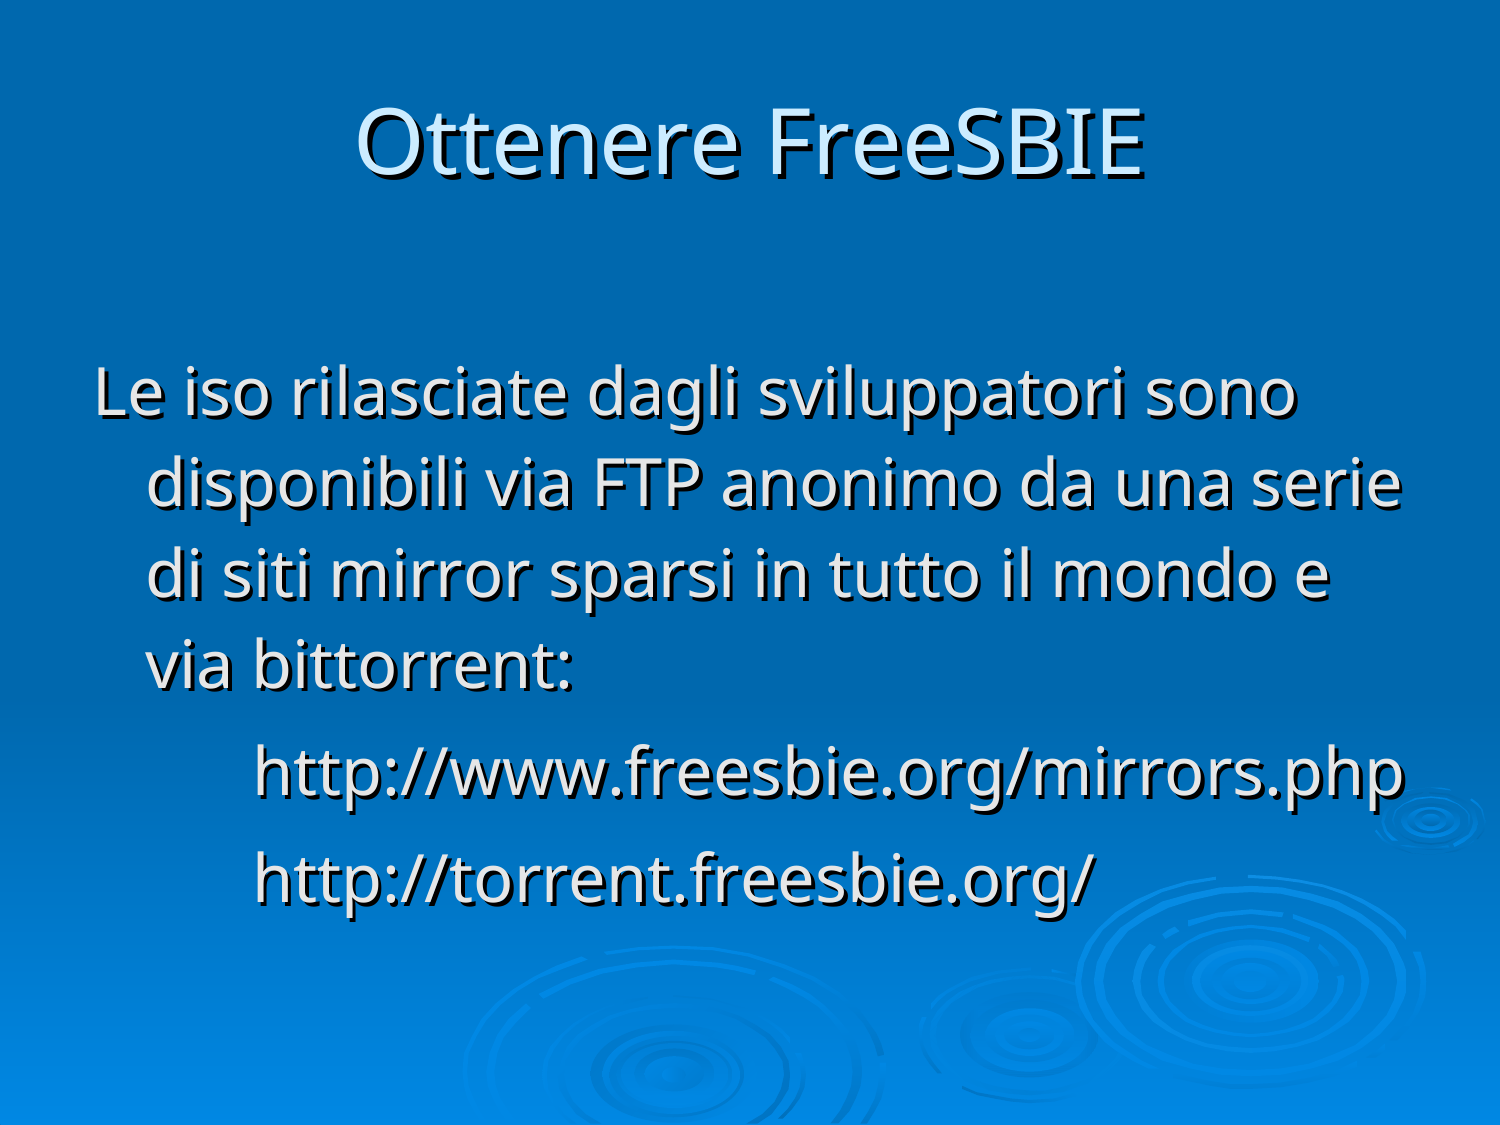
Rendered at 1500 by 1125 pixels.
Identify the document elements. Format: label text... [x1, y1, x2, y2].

subtitle Le iso rilasciate dagli sviluppatori sono disponibili via FTP anonimo da una serie di siti mirror sparsi in tutto il mondo e via bittorrent: http://www.freesbie.org/mirrors.php http://torrent.freesbie.org/ [75, 262, 1426, 1005]
title Ottenere FreeSBIE [75, 21, 1426, 257]
